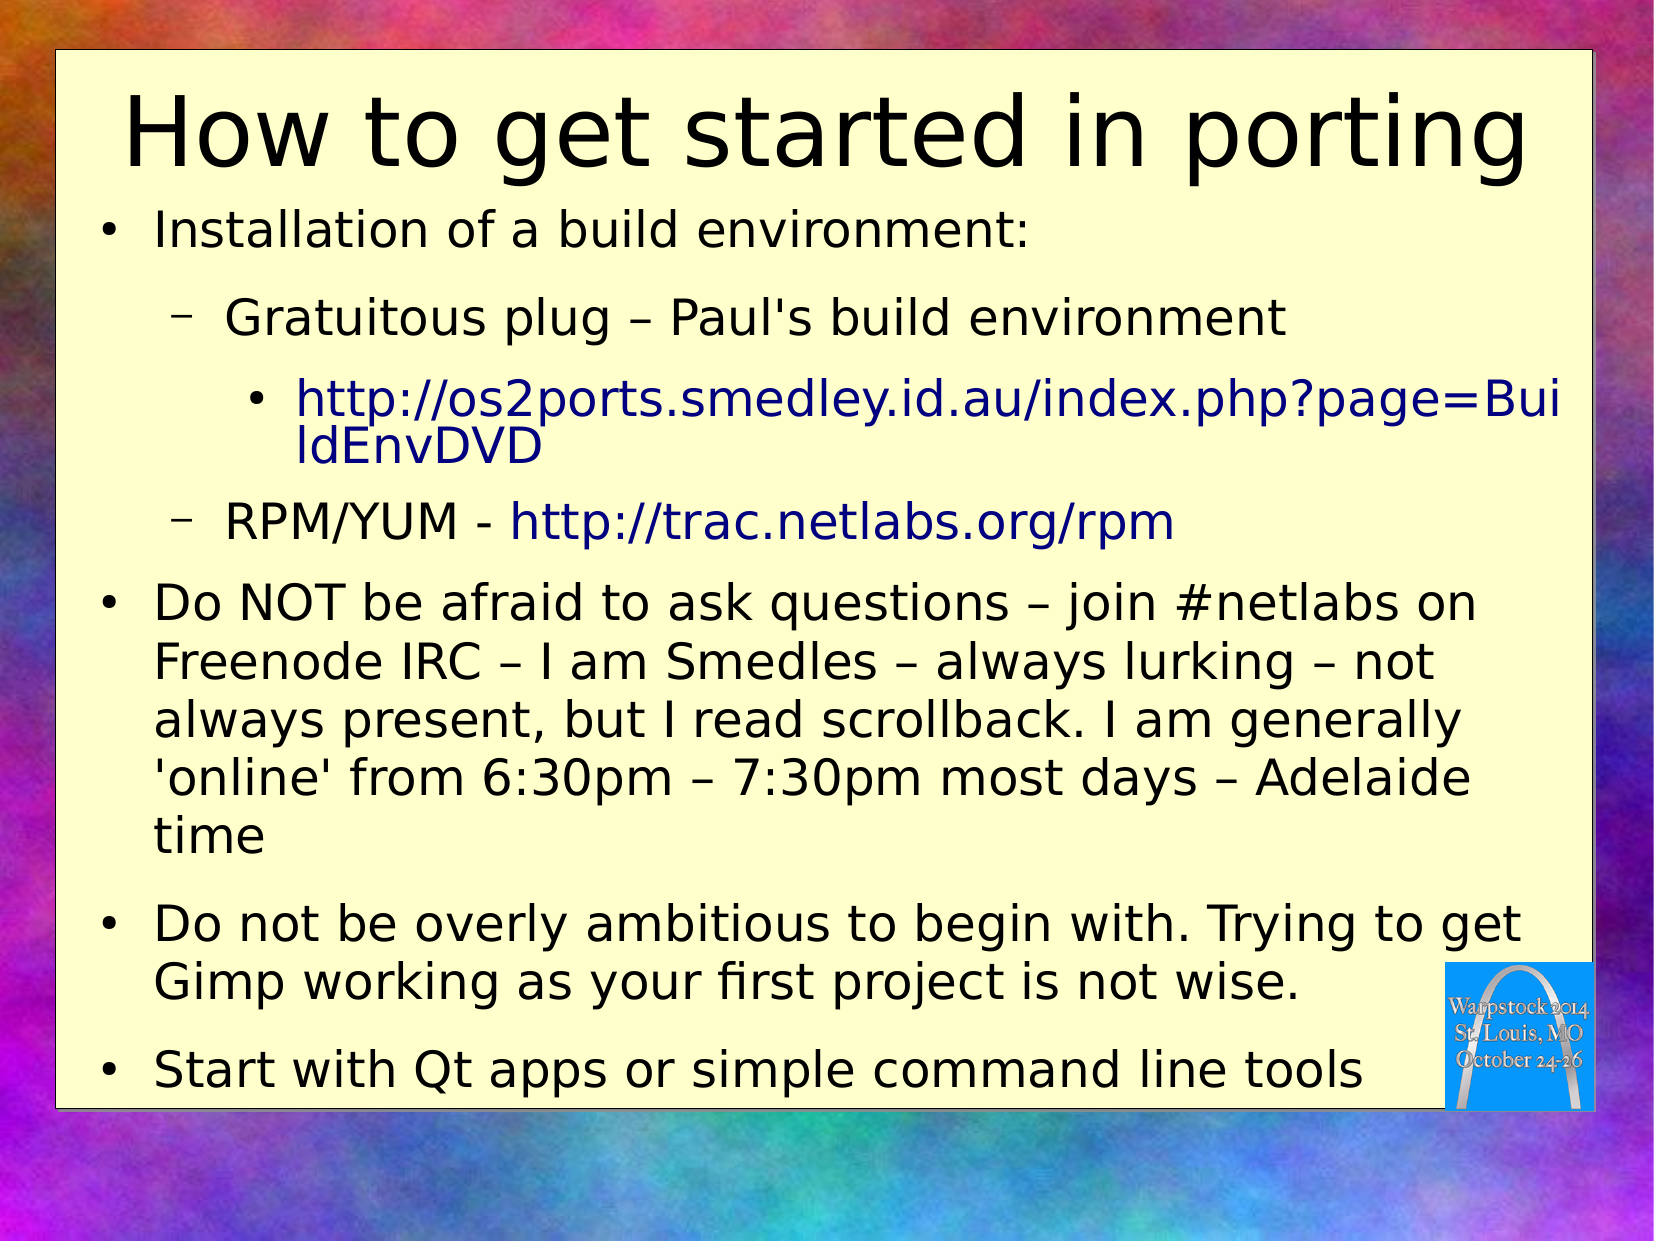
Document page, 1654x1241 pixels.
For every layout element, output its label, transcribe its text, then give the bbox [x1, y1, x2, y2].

title How to get started in porting [82, 29, 1571, 200]
list Installation of a build environment: Gratuitous plug – Paul's build environment http://os2ports.smedley.id.au/index.php?page=BuildEnvDVD RPM/YUM - http://trac.netlabs.org/rpm Do NOT be afraid to ask questions – join #netlabs on Freenode IRC – I am Smedles – always lurking – not always present, but I read scrollback. I am generally 'online' from 6:30pm – 7:30pm most days – Adelaide time Do not be overly ambitious to begin with. Trying to get Gimp working as your first project is not wise. Start with Qt apps or simple command line tools [82, 200, 1571, 1099]
picture [0, 0, 1654, 1241]
